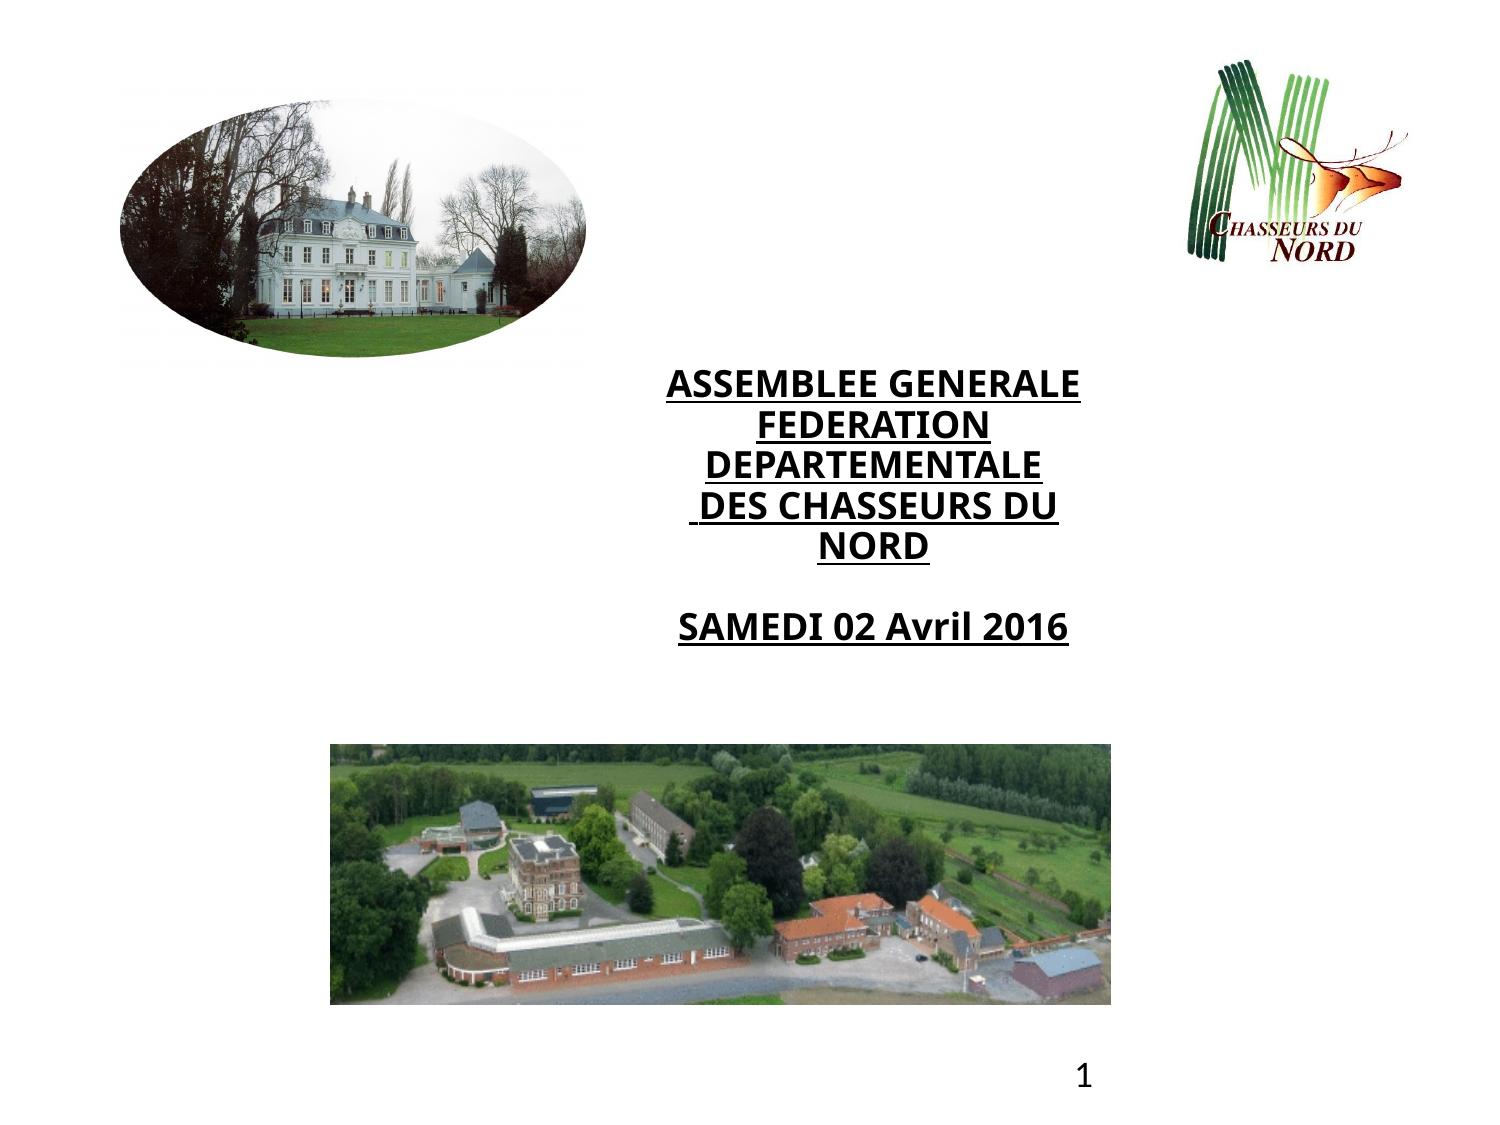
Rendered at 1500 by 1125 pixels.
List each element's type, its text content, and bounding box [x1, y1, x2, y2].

picture [112, 82, 591, 374]
picture [330, 744, 1111, 1005]
slide_number <numéro> [1059, 1042, 1397, 1103]
subtitle ASSEMBLEE GENERALE FEDERATION DEPARTEMENTALE DES CHASSEURS DU NORD SAMEDI 02 Avril 2016 [614, 248, 1133, 616]
picture [1179, 58, 1418, 281]
